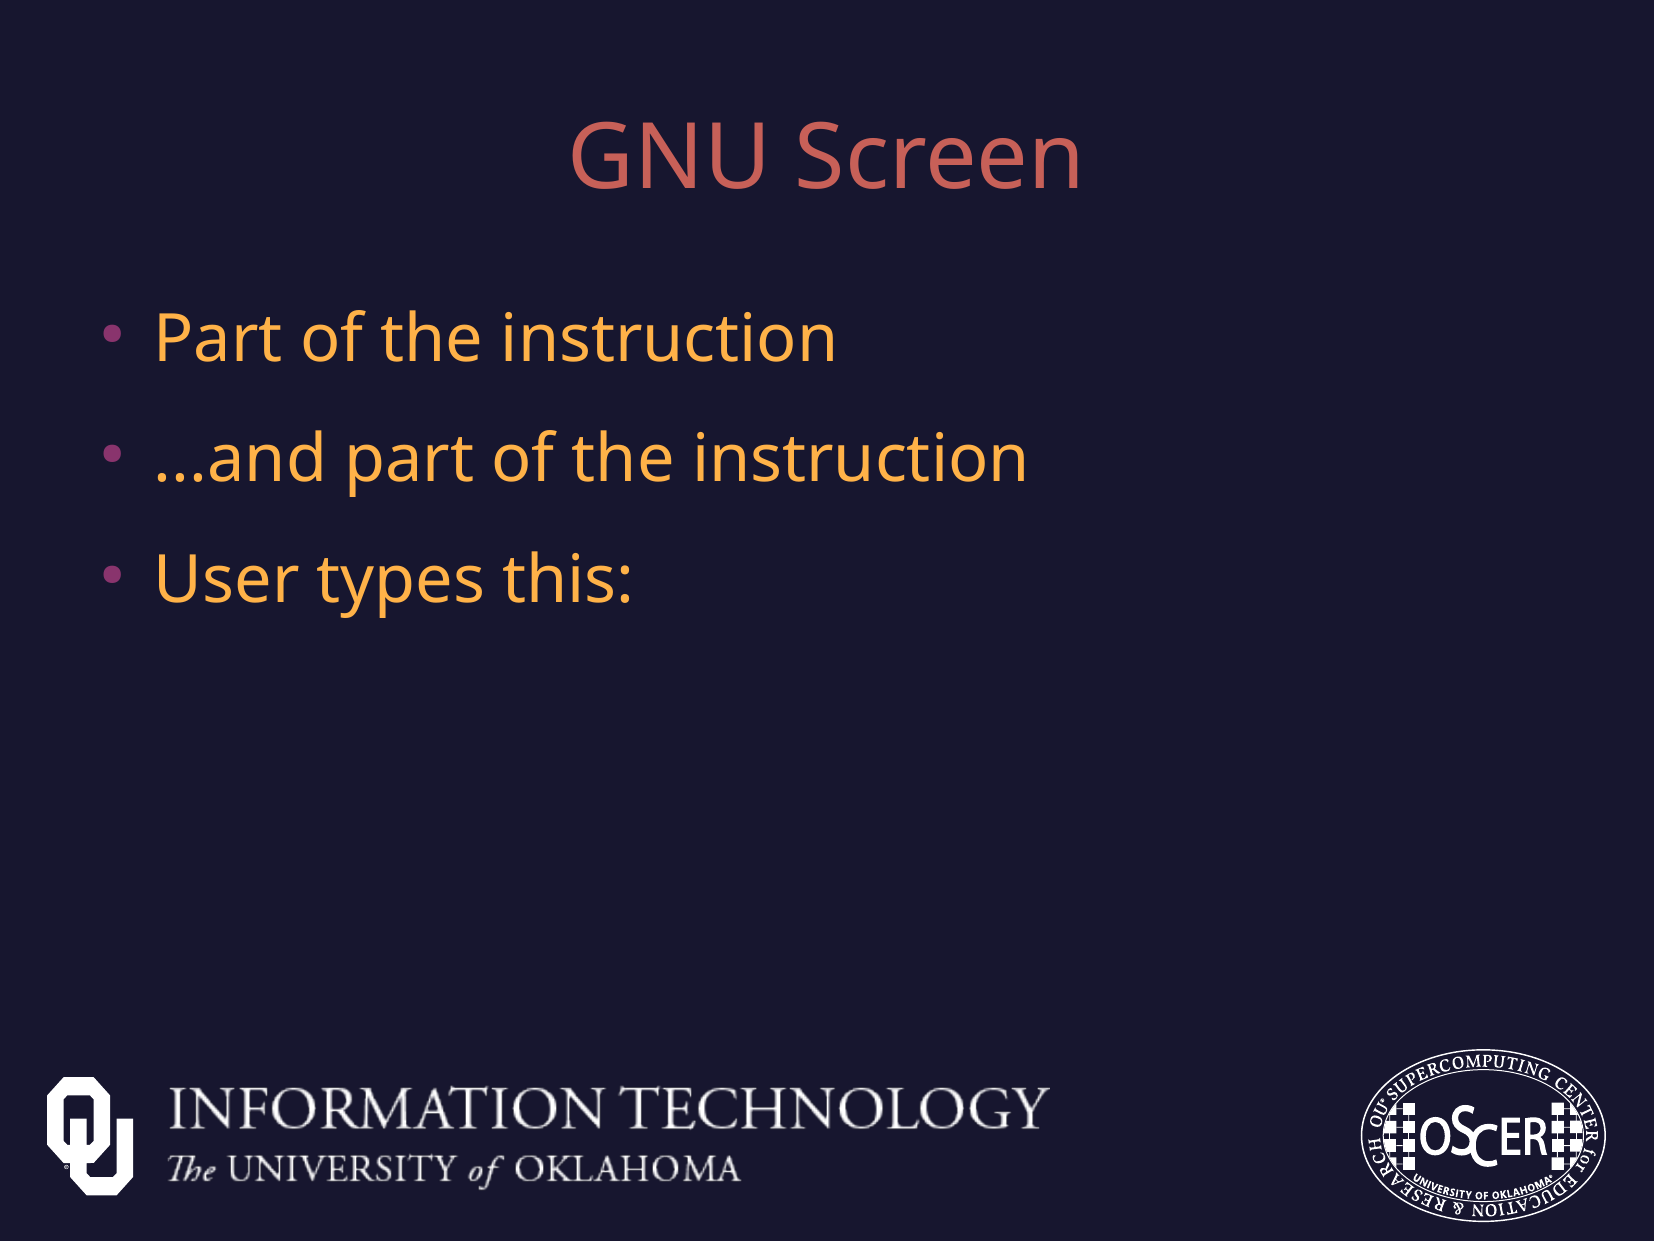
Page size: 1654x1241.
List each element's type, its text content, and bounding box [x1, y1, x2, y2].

list Part of the instruction ...and part of the instruction User types this: [82, 290, 1571, 1010]
picture [159, 1075, 1050, 1195]
title GNU Screen [82, 49, 1571, 257]
